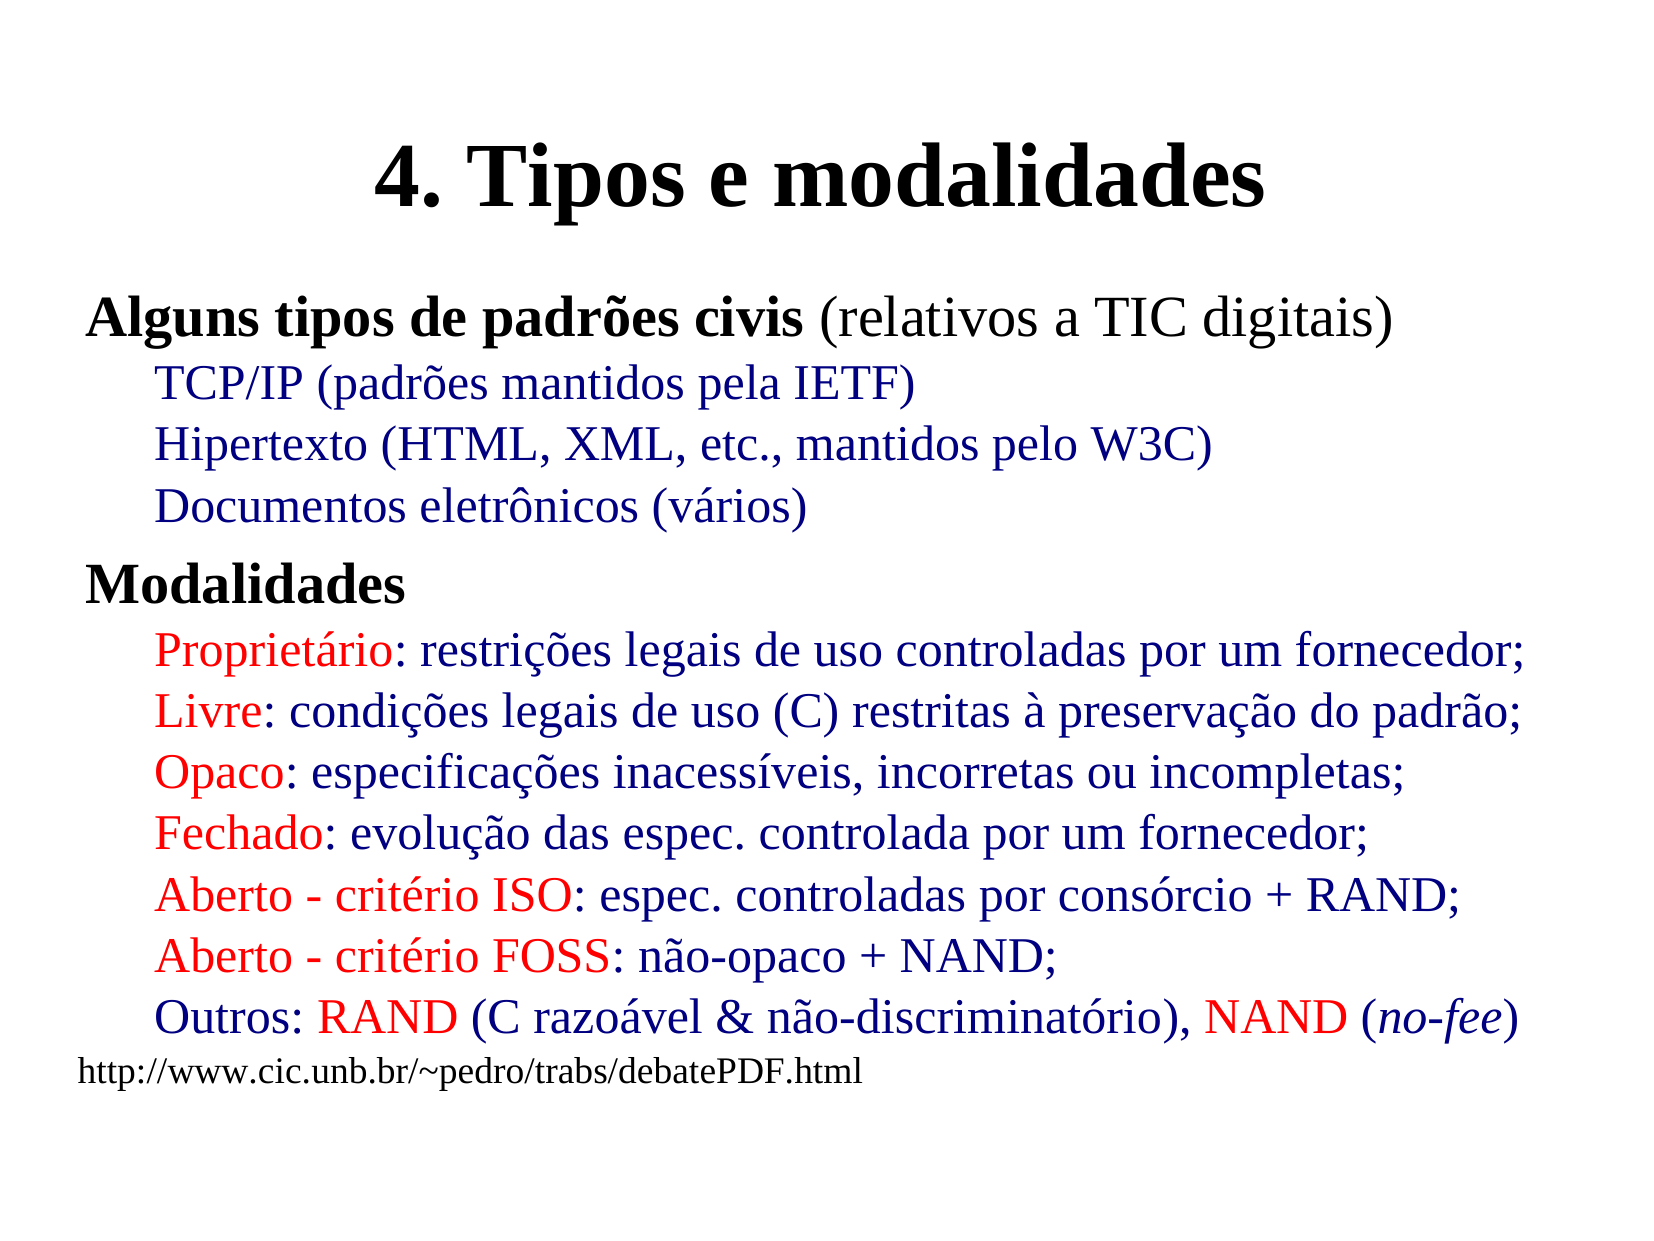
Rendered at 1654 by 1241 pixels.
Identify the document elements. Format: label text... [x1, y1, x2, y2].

text_box Alguns tipos de padrões civis (relativos a TIC digitais) TCP/IP (padrões mantidos pela IETF) Hipertexto (HTML, XML, etc., mantidos pelo W3C) Documentos eletrônicos (vários) Modalidades Proprietário: restrições legais de uso controladas por um fornecedor; Livre: condições legais de uso (C) restritas à preservação do padrão; Opaco: especificações inacessíveis, incorretas ou incompletas; Fechado: evolução das espec. controlada por um fornecedor; Aberto - critério ISO: espec. controladas por consórcio + RAND; Aberto - critério FOSS: não-opaco + NAND; Outros: RAND (C razoável & não-discriminatório), NAND (no-fee) http://www.cic.unb.br/~pedro/trabs/debatePDF.html [75, 271, 1548, 1161]
title 4. Tipos e modalidades [100, 81, 1543, 269]
